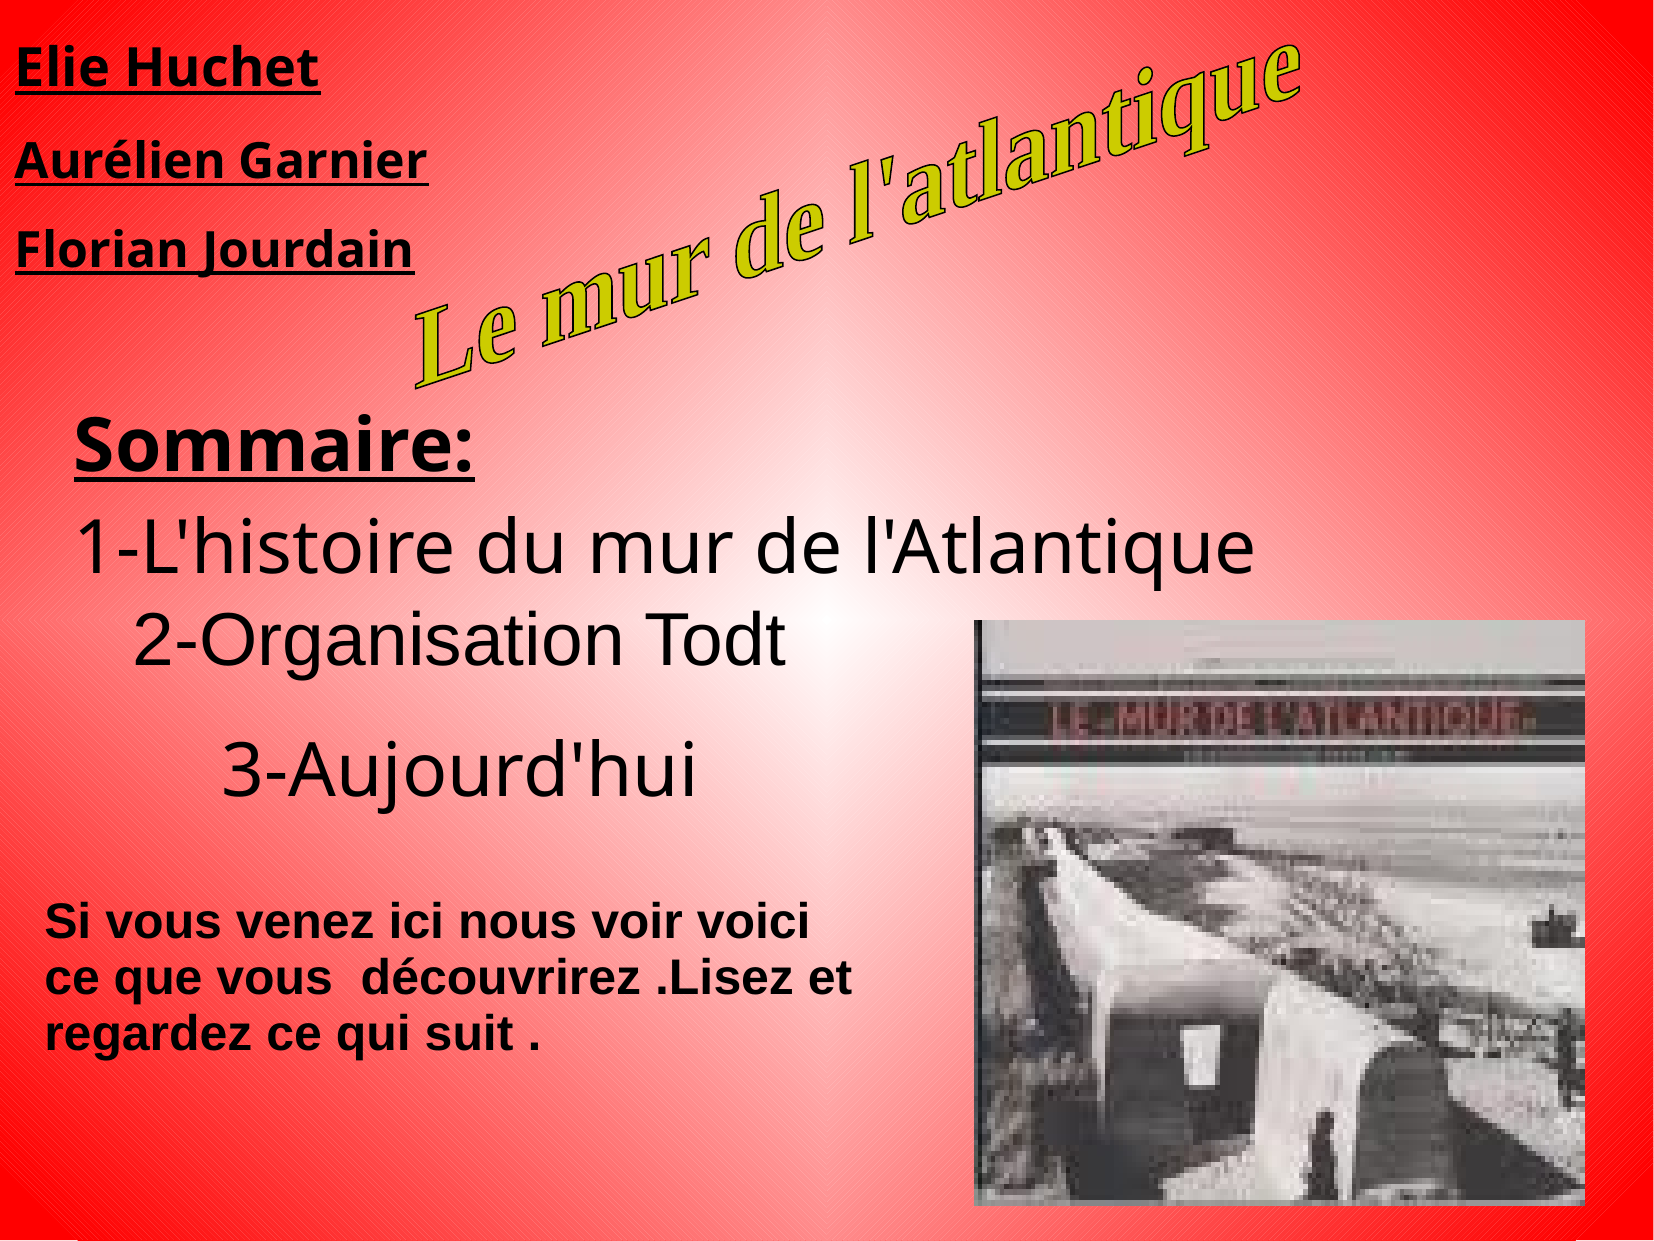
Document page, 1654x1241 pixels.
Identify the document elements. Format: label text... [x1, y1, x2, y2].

text_box Le mur de l'atlantique [947, 141, 977, 208]
text_box Le mur de l'atlantique [1161, 71, 1209, 157]
text_box Le mur de l'atlantique [415, 304, 473, 383]
text_box Florian Jourdain [0, 206, 443, 280]
text_box Le mur de l'atlantique [1006, 130, 1049, 190]
text_box Le mur de l'atlantique [787, 204, 823, 261]
text_box Le mur de l'atlantique [979, 116, 1002, 201]
text_box Le mur de l'atlantique [736, 189, 783, 278]
text_box Le mur de l'atlantique [542, 273, 617, 347]
text_box Le mur de l'atlantique [850, 159, 873, 244]
text_box Le mur de l'atlantique [1134, 91, 1157, 150]
text_box Le mur de l'atlantique [1102, 90, 1132, 156]
text_box Le mur de l'atlantique [1051, 112, 1100, 177]
text_box Elie Huchet [0, 21, 709, 207]
text_box Le mur de l'atlantique [619, 254, 667, 318]
text_box Le mur de l'atlantique [902, 164, 945, 224]
text_box Le mur de l'atlantique [1210, 57, 1259, 121]
text_box Le mur de l'atlantique [479, 307, 515, 364]
text_box 2-Organisation Todt [118, 590, 1300, 690]
text_box Sommaire: 1-L'histoire du mur de l'Atlantique [59, 383, 1536, 1182]
text_box Le mur de l'atlantique [1264, 45, 1300, 102]
text_box Le mur de l'atlantique [671, 237, 709, 304]
text_box Aurélien Garnier [0, 118, 591, 192]
text_box Si vous venez ici nous voir voici ce que vous découvrirez .Lisez et regardez ce qui suit . [29, 885, 886, 1072]
text_box 3-Aujourd'hui [206, 708, 974, 808]
picture [974, 620, 1585, 1206]
